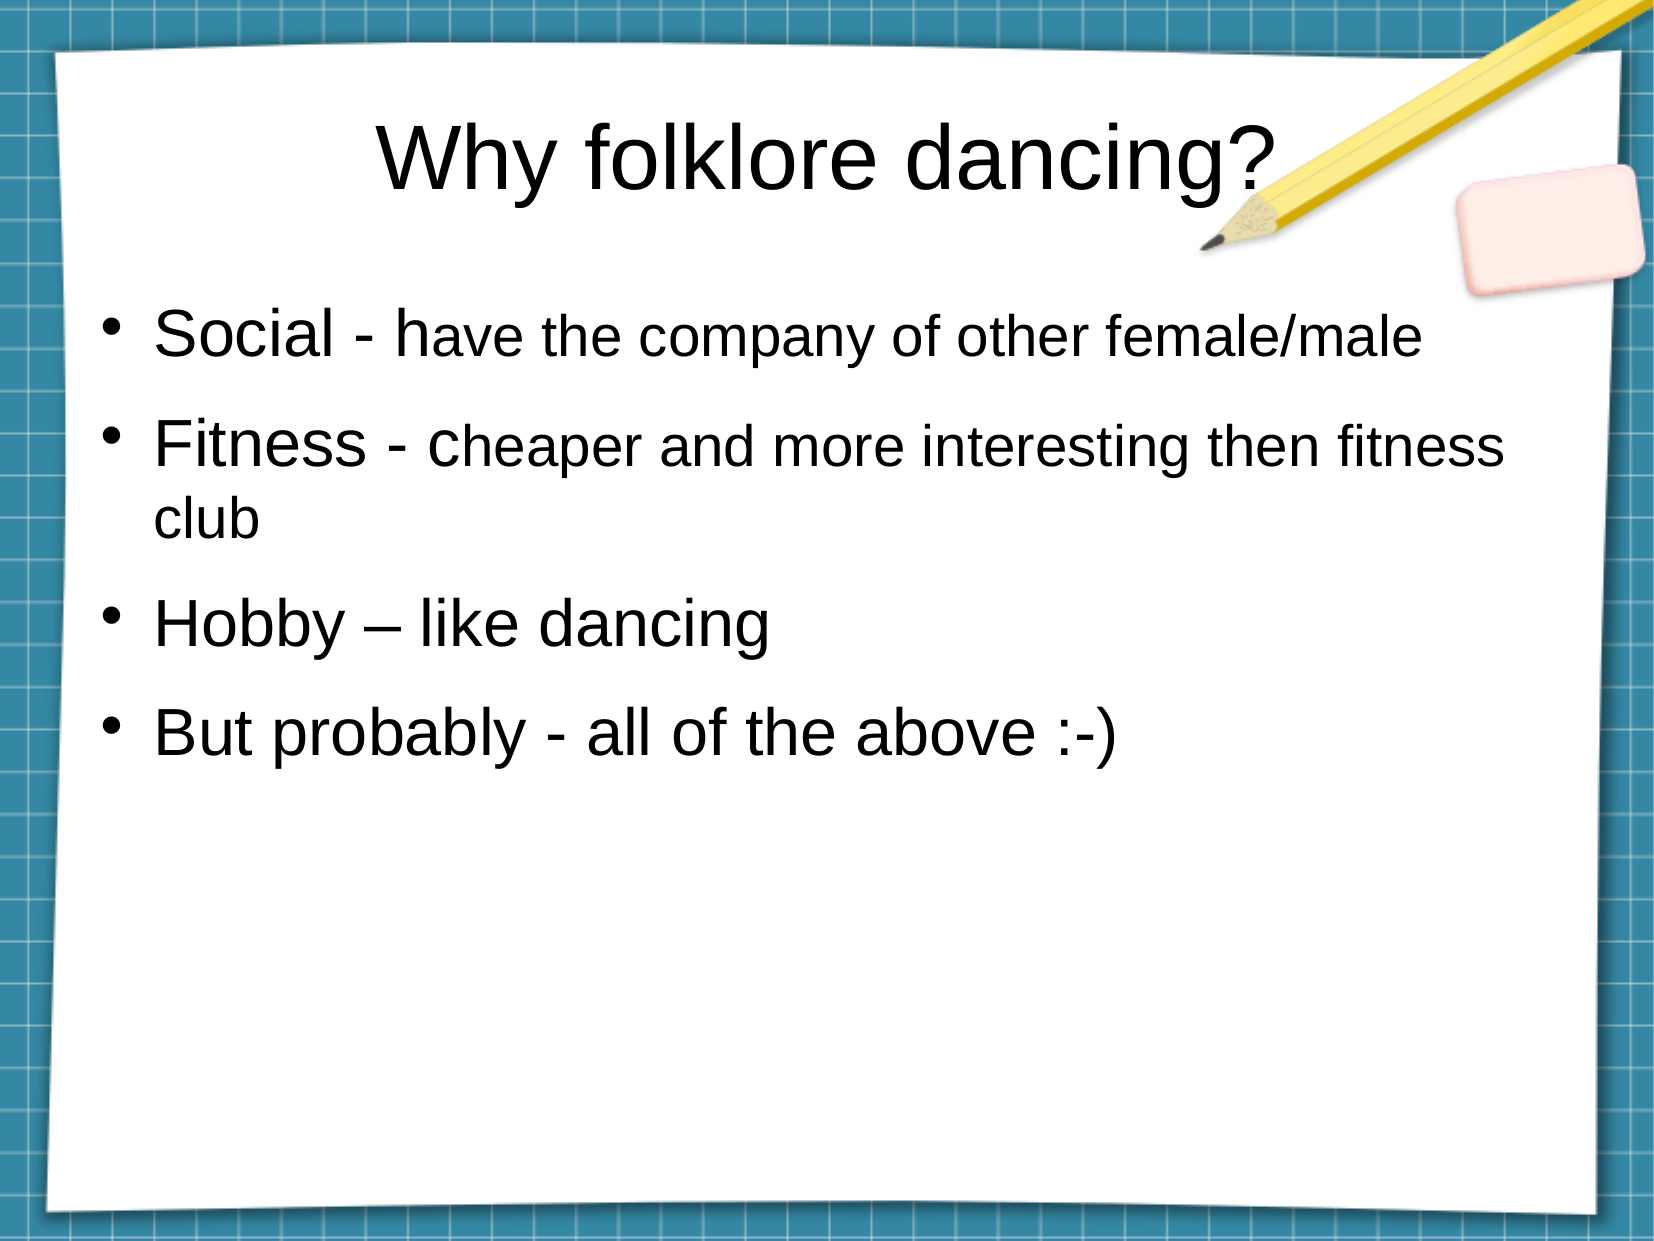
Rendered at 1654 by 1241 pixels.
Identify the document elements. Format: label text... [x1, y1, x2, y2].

picture [0, 0, 1654, 1241]
text_box Social - have the company of other female/male Fitness - cheaper and more interesting then fitness club Hobby – like dancing But probably - all of the above :-) [82, 290, 1571, 1010]
text_box Why folklore dancing? [82, 49, 1571, 257]
